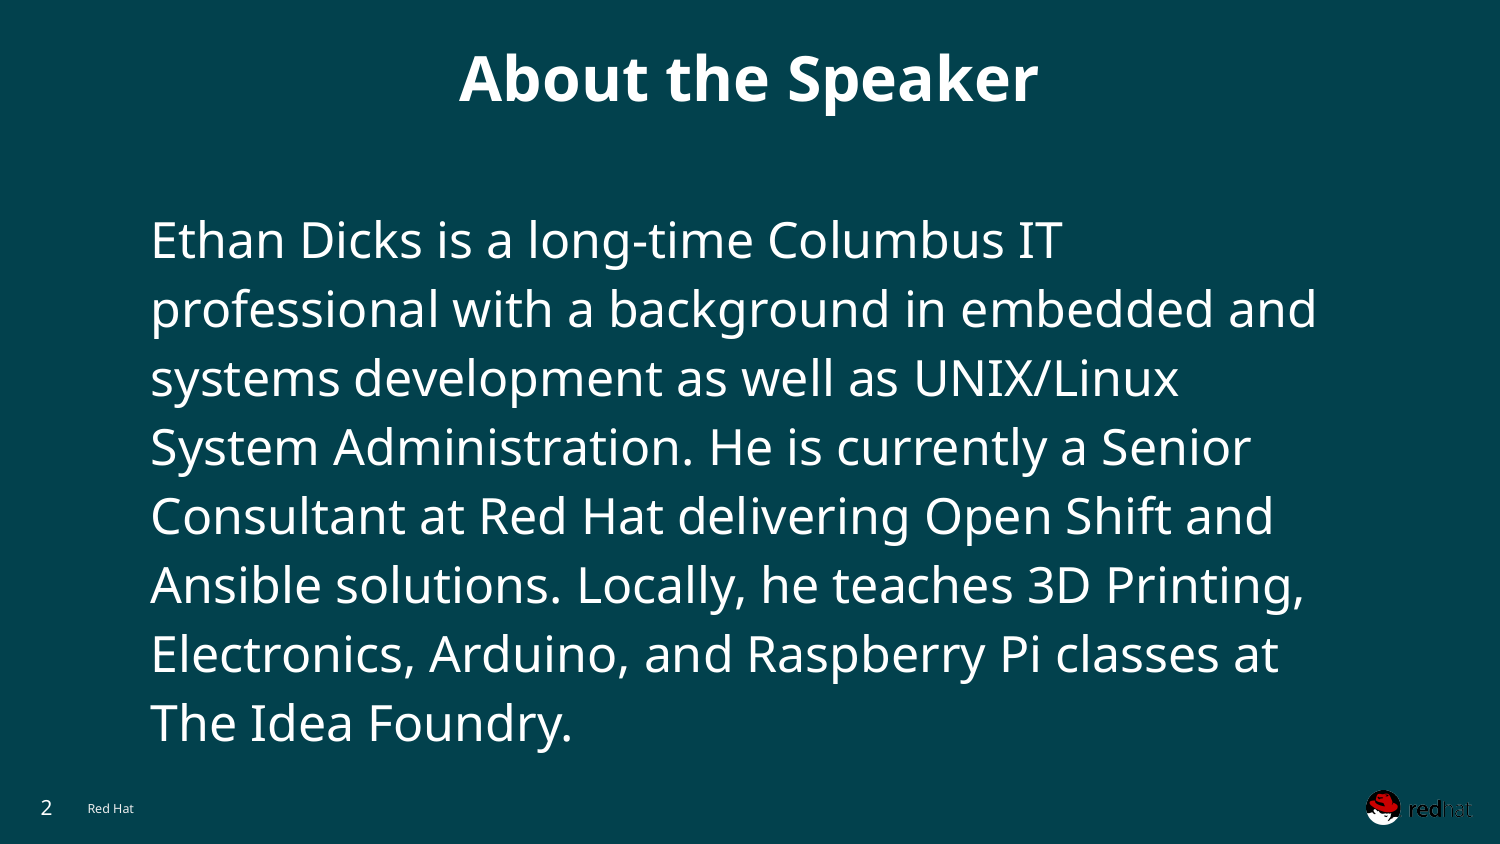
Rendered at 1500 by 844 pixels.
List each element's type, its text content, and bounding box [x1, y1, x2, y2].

title About the Speaker [135, 12, 1365, 140]
list Ethan Dicks is a long-time Columbus IT professional with a background in embedded and systems development as well as UNIX/Linux System Administration. He is currently a Senior Consultant at Red Hat delivering Open Shift and Ansible solutions. Locally, he teaches 3D Printing, Electronics, Arduino, and Raspberry Pi classes at The Idea Foundry. [135, 184, 1365, 801]
slide_number <number> [16, 776, 77, 842]
picture [1366, 790, 1474, 825]
